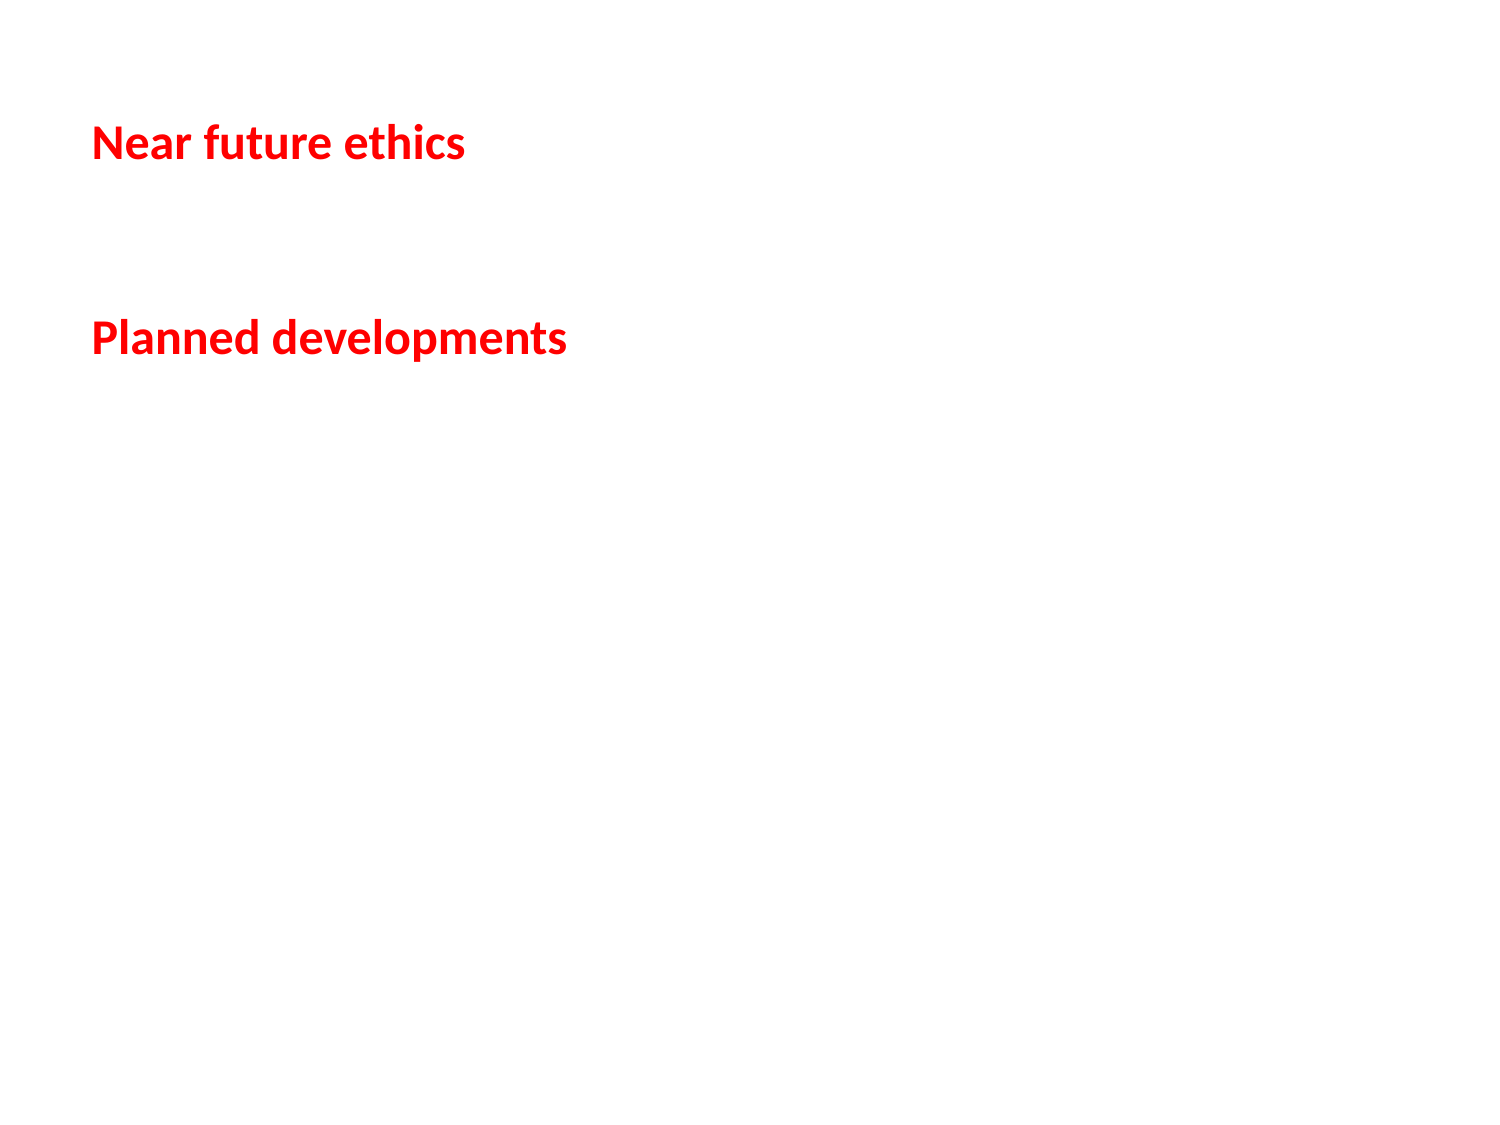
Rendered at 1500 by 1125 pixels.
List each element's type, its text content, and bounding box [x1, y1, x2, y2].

text_box Near future ethics Planned developments [76, 101, 1447, 375]
